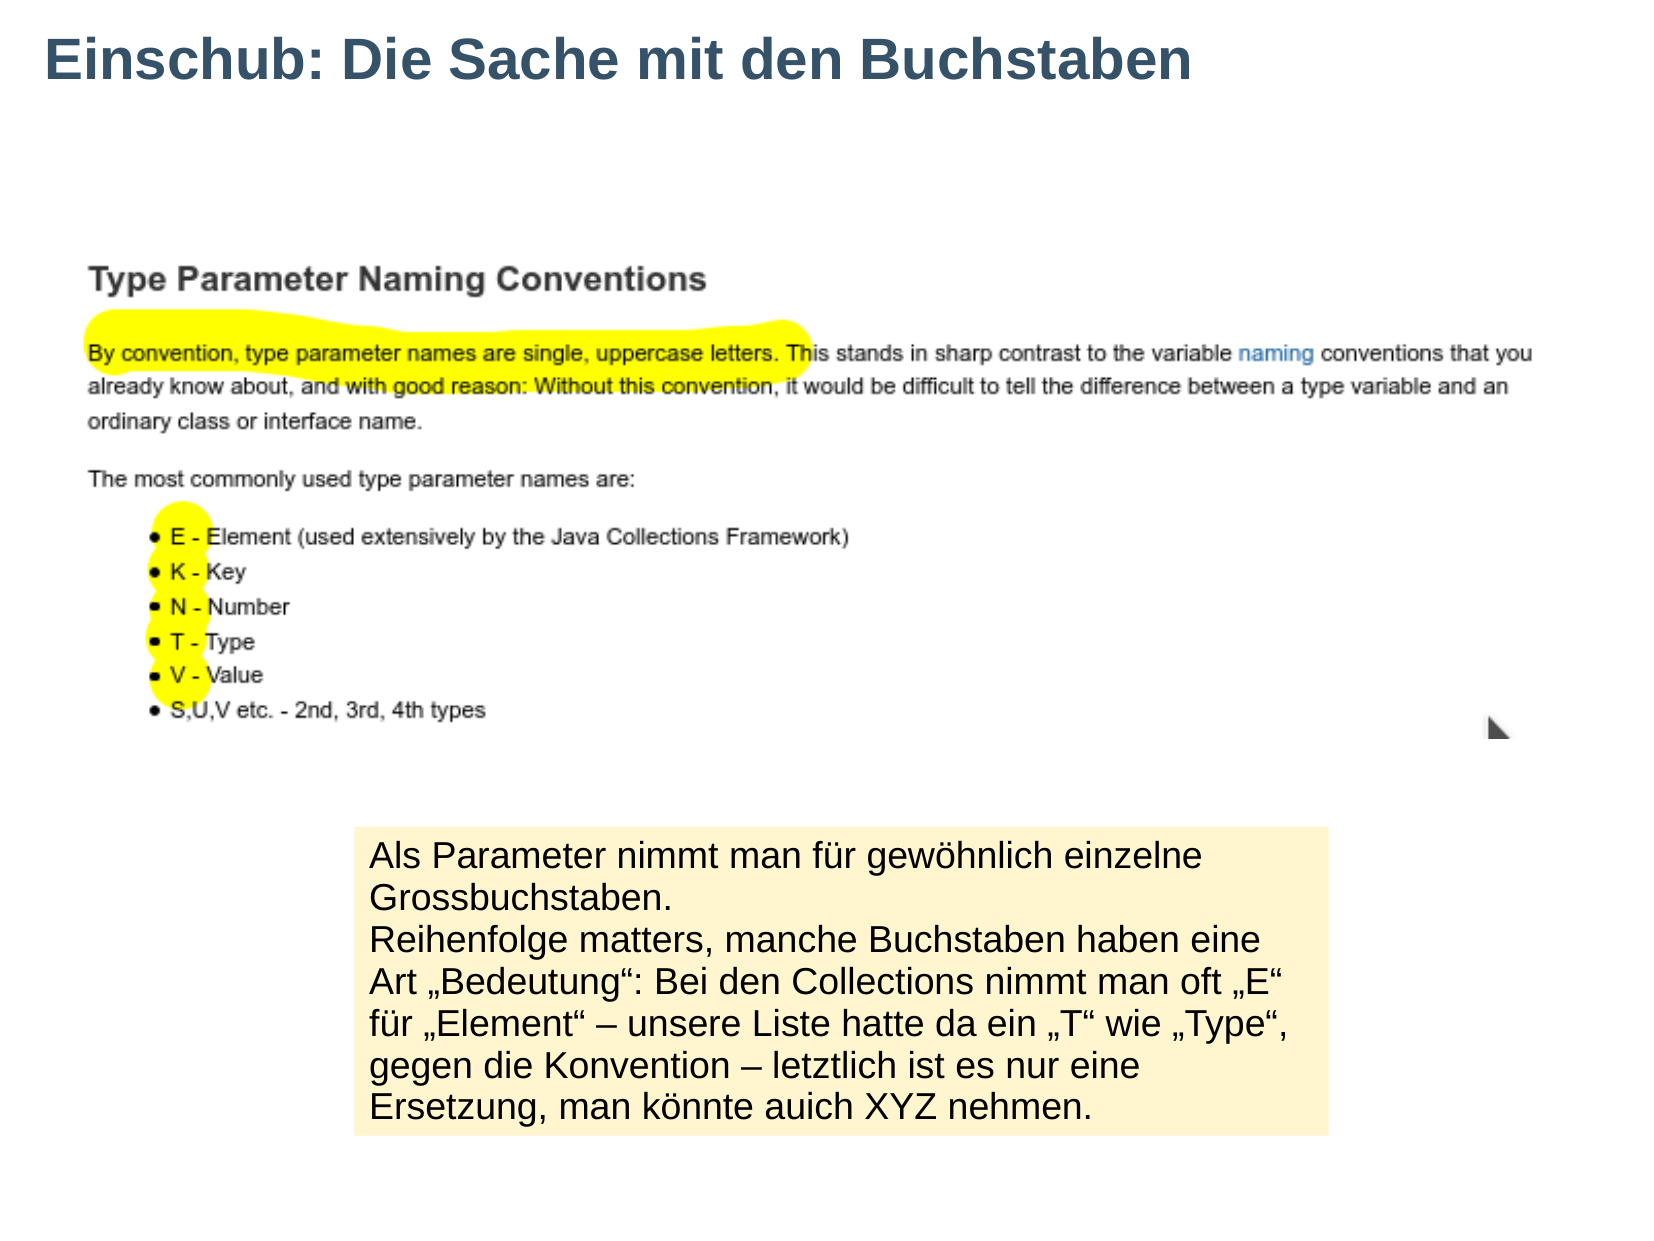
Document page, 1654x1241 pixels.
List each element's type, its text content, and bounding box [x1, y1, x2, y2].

text_box Einschub: Die Sache mit den Buchstaben [29, 19, 1300, 100]
text_box Als Parameter nimmt man für gewöhnlich einzelne Grossbuchstaben. Reihenfolge matters, manche Buchstaben haben eine Art „Bedeutung“: Bei den Collections nimmt man oft „E“ für „Element“ – unsere Liste hatte da ein „T“ wie „Type“, gegen die Konvention – letztlich ist es nur eine Ersetzung, man könnte auich XYZ nehmen. [354, 826, 1329, 1136]
picture [76, 248, 1565, 739]
